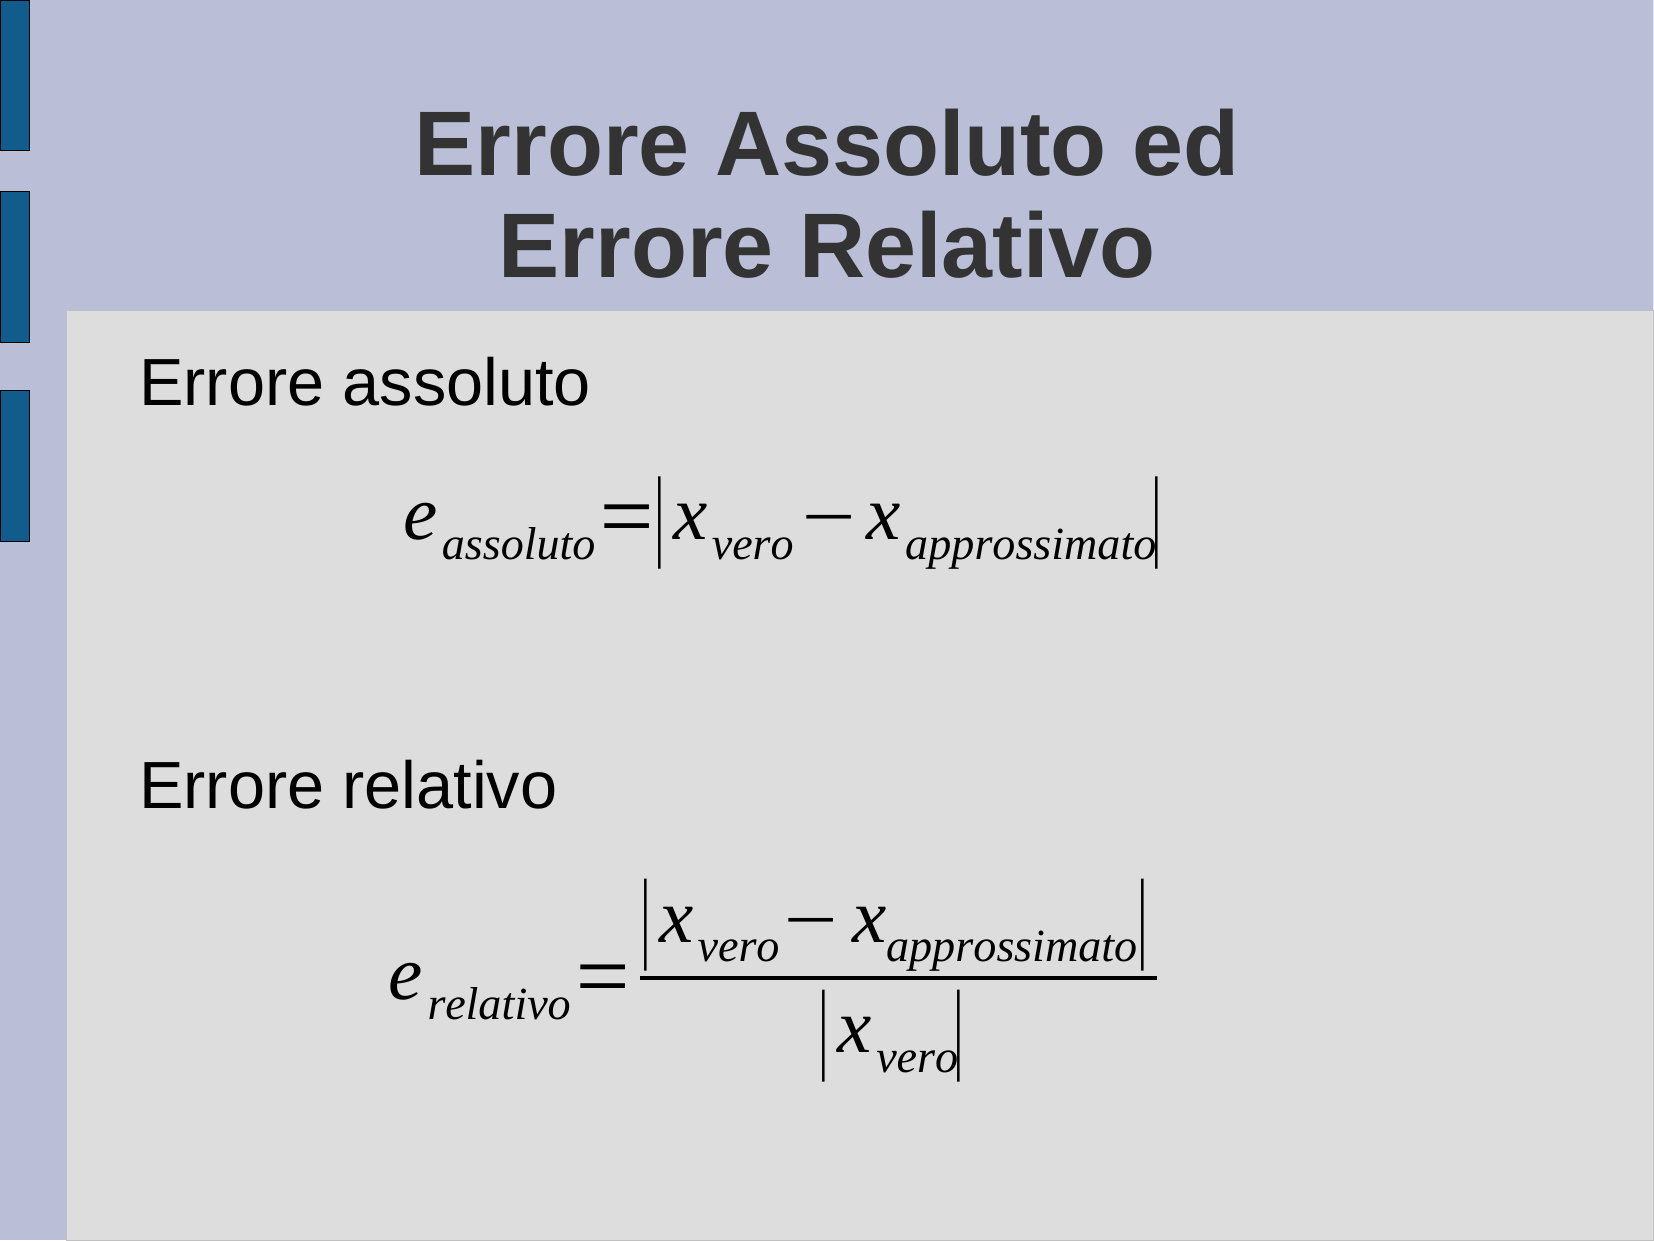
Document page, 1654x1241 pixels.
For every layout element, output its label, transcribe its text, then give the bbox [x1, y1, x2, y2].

chart [383, 472, 1196, 572]
list Errore assoluto Errore relativo [121, 344, 1534, 1112]
chart [369, 875, 1180, 1085]
title Errore Assoluto ed Errore Relativo [121, 91, 1534, 299]
